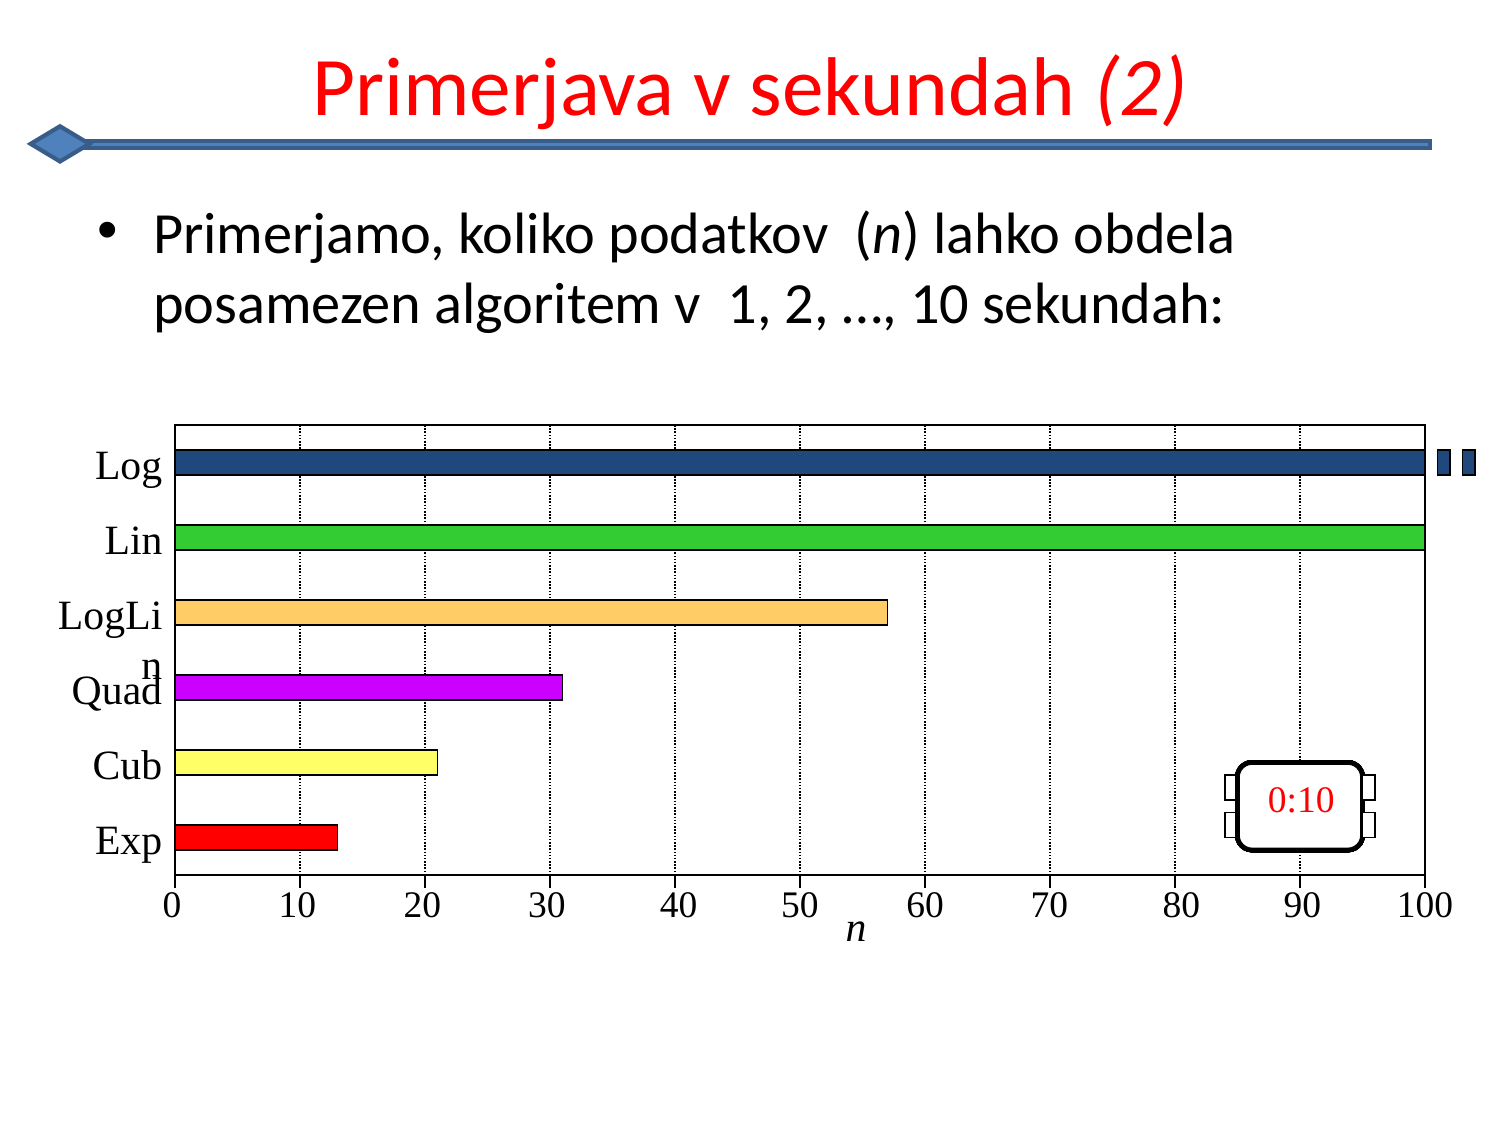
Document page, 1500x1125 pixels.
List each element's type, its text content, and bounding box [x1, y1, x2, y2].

text_box 80 [1162, 879, 1201, 925]
text_box Cub [37, 737, 163, 788]
text_box 0 [162, 879, 182, 925]
list Primerjamo, koliko podatkov (n) lahko obdela posamezen algoritem v 1, 2, …, 10 sekundah: [82, 187, 1358, 951]
text_box 60 [906, 879, 944, 925]
text_box 100 [1387, 879, 1463, 925]
text_box 20 [403, 879, 442, 925]
title Primerjava v sekundah (2) [75, 23, 1426, 141]
text_box 50 [781, 879, 819, 925]
text_box Log [37, 437, 163, 488]
text_box Quad [37, 662, 163, 713]
text_box Log [147, 461, 155, 471]
text_box 30 [528, 879, 566, 925]
text_box 40 [659, 879, 698, 925]
text_box n [837, 900, 876, 951]
text_box 90 [1283, 879, 1322, 925]
text_box Log [146, 479, 158, 486]
text_box 70 [1030, 879, 1069, 925]
text_box Exp [147, 837, 157, 853]
text_box LogLin [37, 587, 163, 662]
text_box Exp [37, 812, 163, 863]
text_box [1437, 449, 1450, 475]
text_box [174, 425, 1426, 876]
text_box 0:10 [1249, 774, 1353, 820]
text_box [1462, 449, 1475, 475]
text_box Lin [37, 512, 163, 563]
text_box 10 [278, 879, 317, 925]
